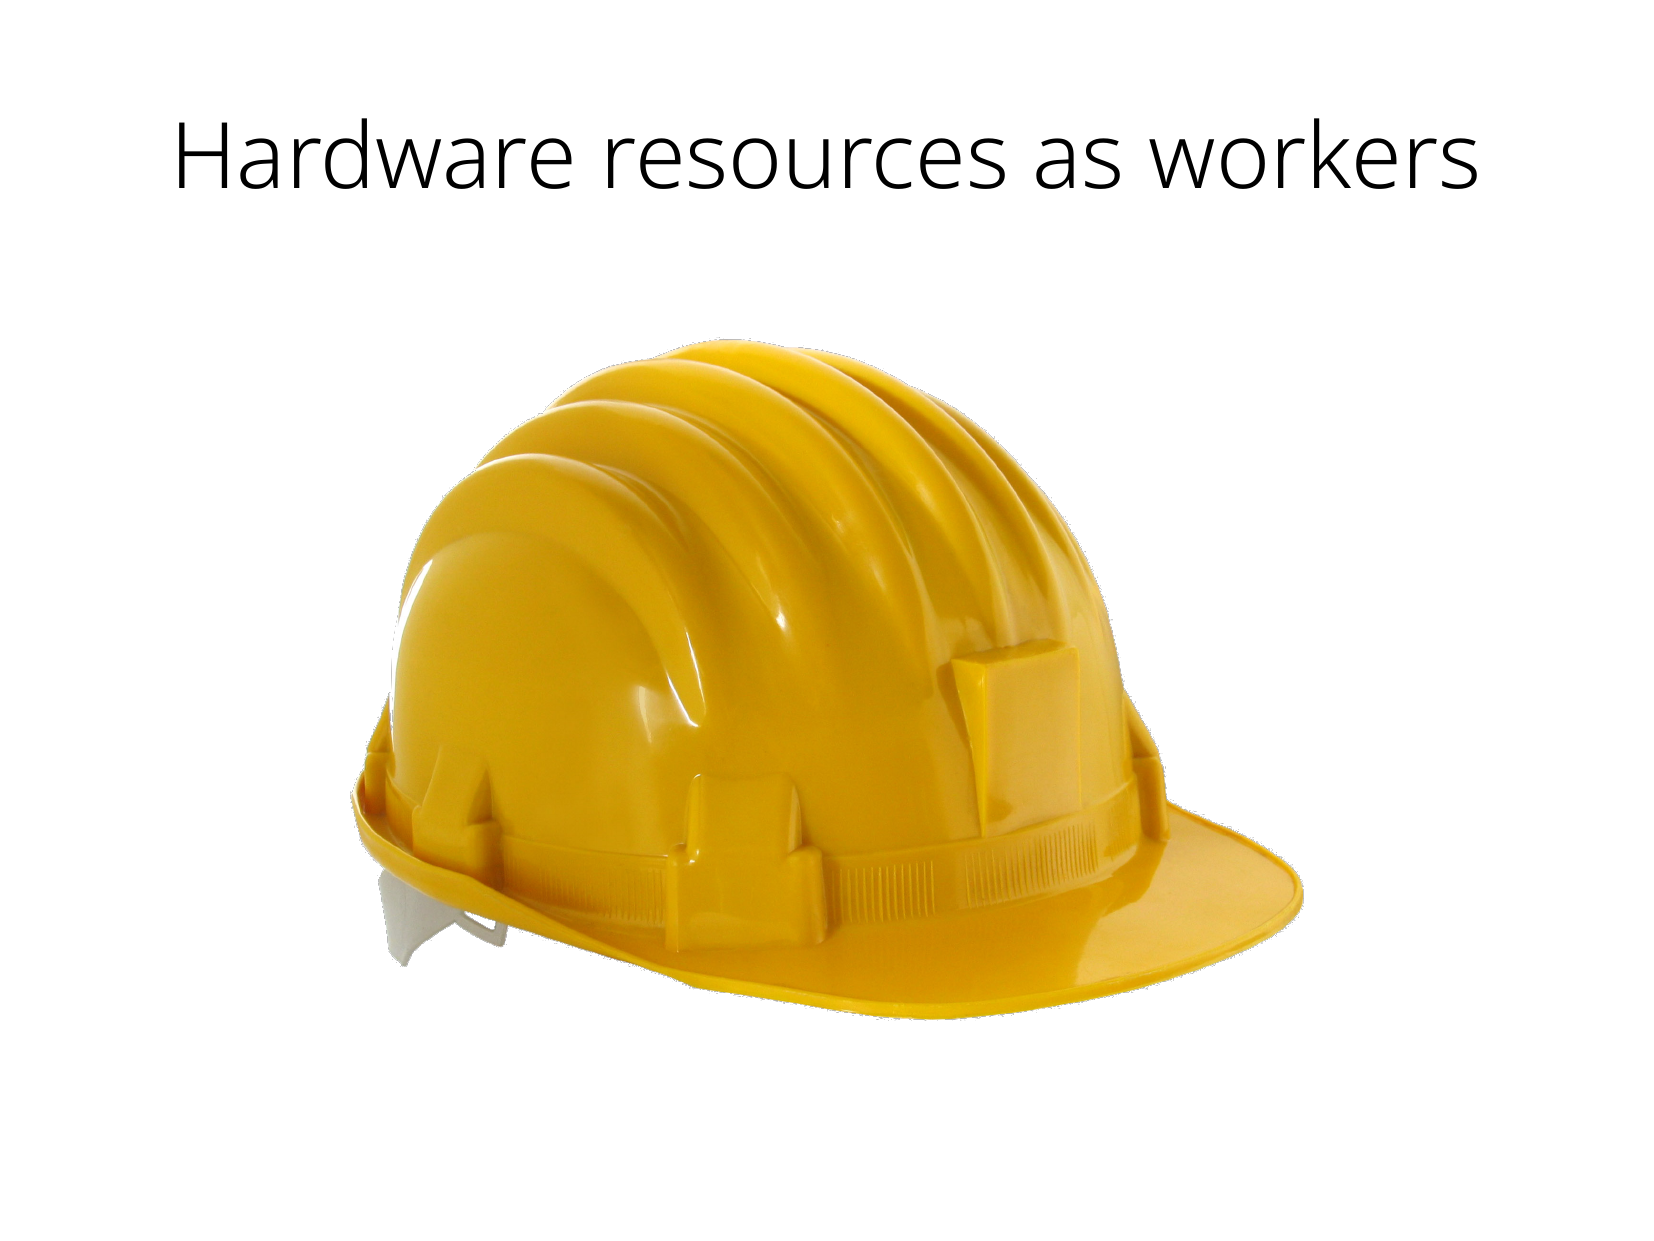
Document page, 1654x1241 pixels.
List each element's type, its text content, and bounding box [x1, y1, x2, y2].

picture [340, 324, 1314, 1034]
title Hardware resources as workers [82, 49, 1571, 257]
